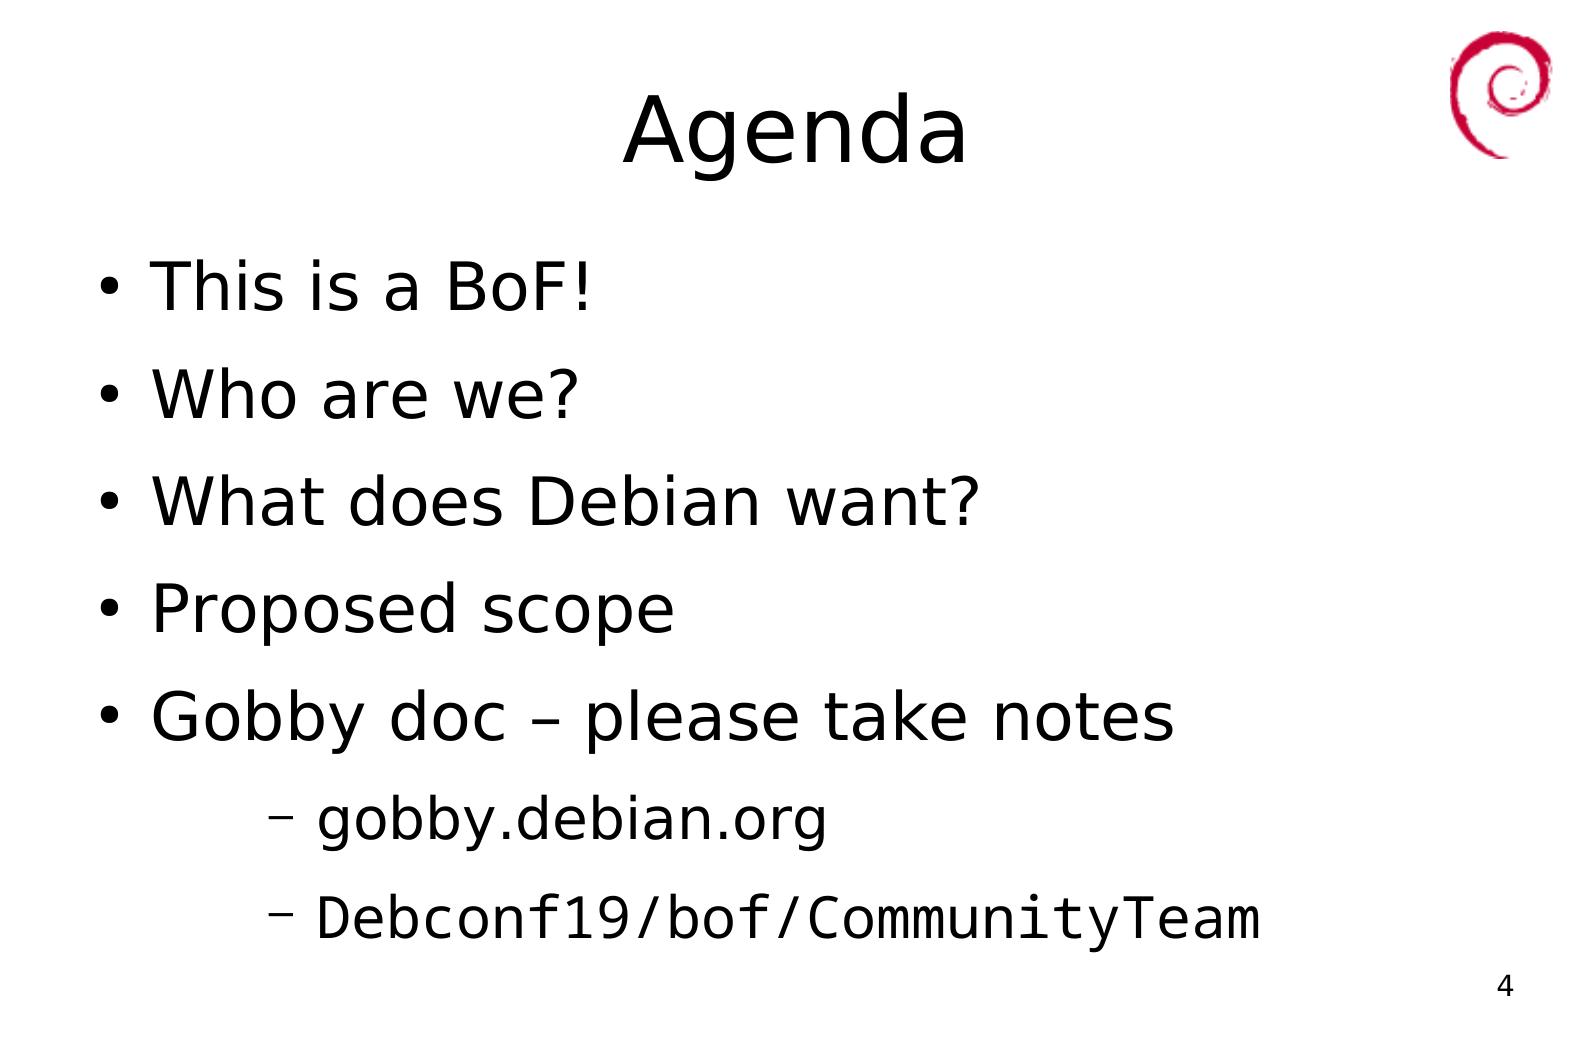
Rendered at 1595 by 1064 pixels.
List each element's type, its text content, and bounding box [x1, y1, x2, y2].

picture [1450, 31, 1555, 159]
title Agenda [79, 42, 1515, 220]
list This is a BoF! Who are we? What does Debian want? Proposed scope Gobby doc – please take notes gobby.debian.org Debconf19/bof/CommunityTeam [79, 248, 1515, 1052]
